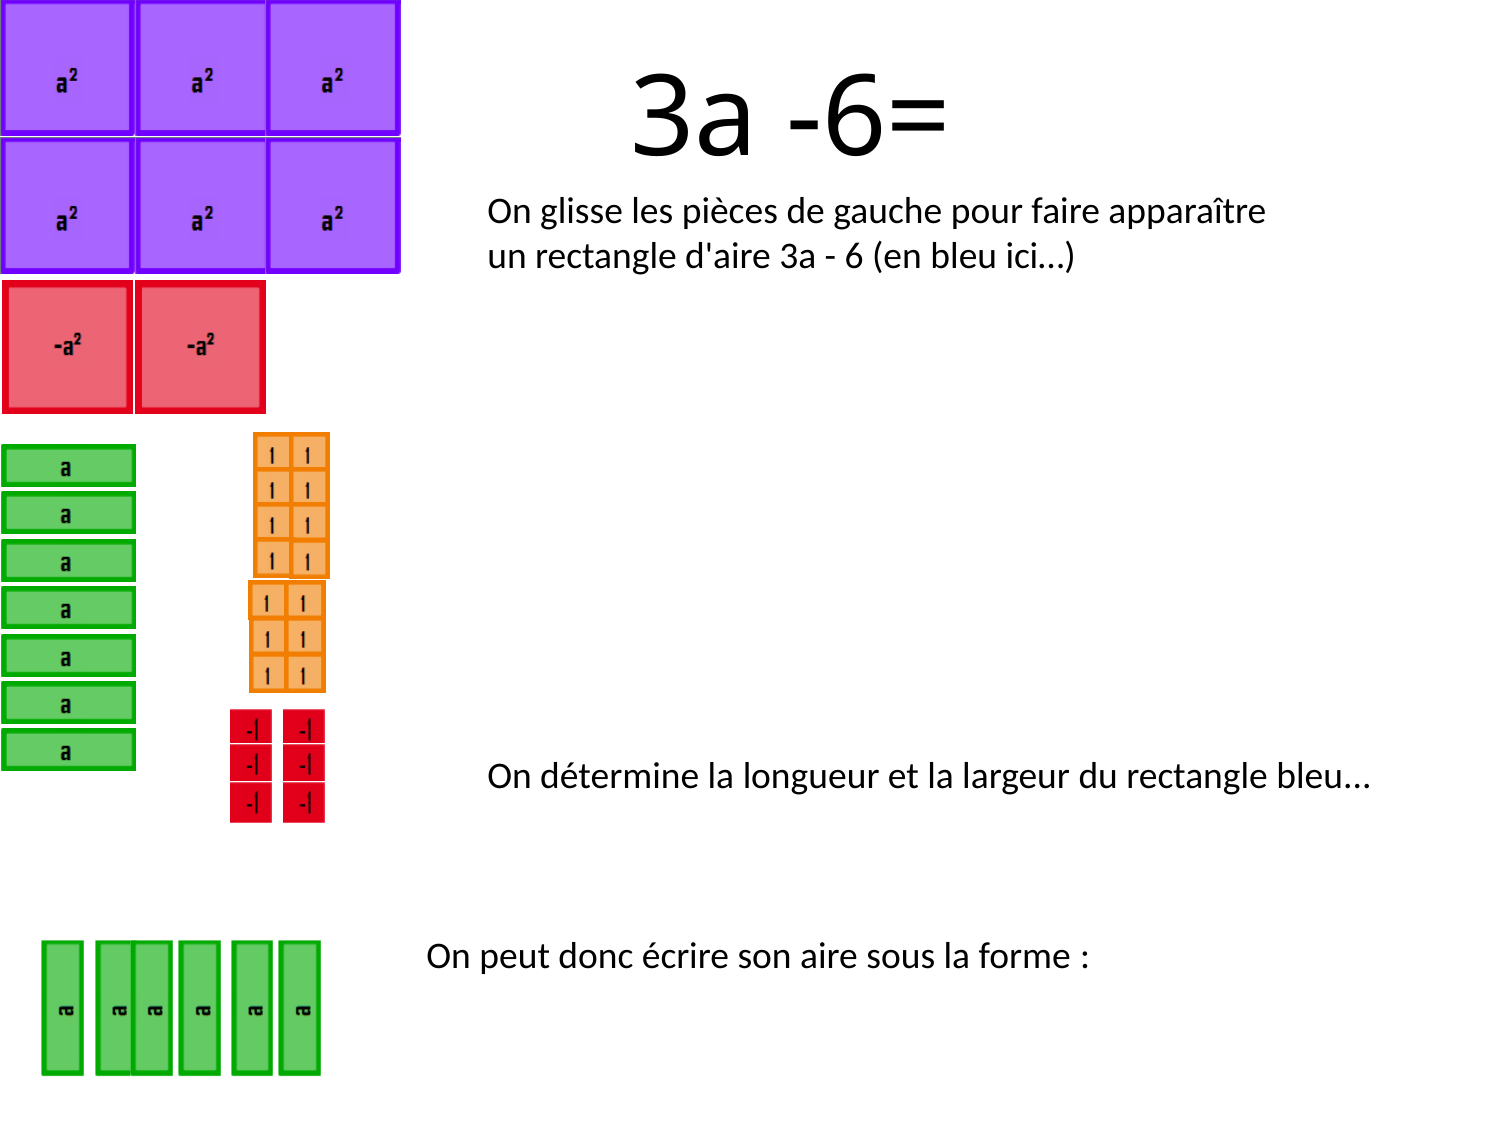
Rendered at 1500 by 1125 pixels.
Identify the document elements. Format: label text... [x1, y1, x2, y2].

picture [0, 491, 136, 534]
text_box 3a -6= [615, 35, 967, 186]
picture [253, 432, 330, 579]
picture [0, 586, 136, 629]
text_box On peut donc écrire son aire sous la forme : [411, 933, 1123, 994]
picture [231, 940, 273, 1077]
picture [95, 940, 173, 1077]
picture [0, 728, 136, 771]
text_box On glisse les pièces de gauche pour faire apparaître un rectangle d'aire 3a - 6 (en bleu ici…) [472, 178, 1291, 284]
picture [0, 137, 401, 274]
picture [0, 0, 401, 136]
picture [0, 539, 136, 582]
picture [0, 444, 136, 487]
picture [248, 580, 326, 693]
picture [0, 634, 136, 677]
picture [230, 708, 272, 824]
picture [0, 681, 136, 724]
picture [178, 940, 221, 1077]
picture [283, 708, 325, 824]
picture [2, 280, 133, 414]
picture [41, 940, 84, 1077]
picture [135, 280, 266, 414]
picture [278, 940, 321, 1077]
text_box On détermine la longueur et la largeur du rectangle bleu... [472, 744, 1388, 849]
